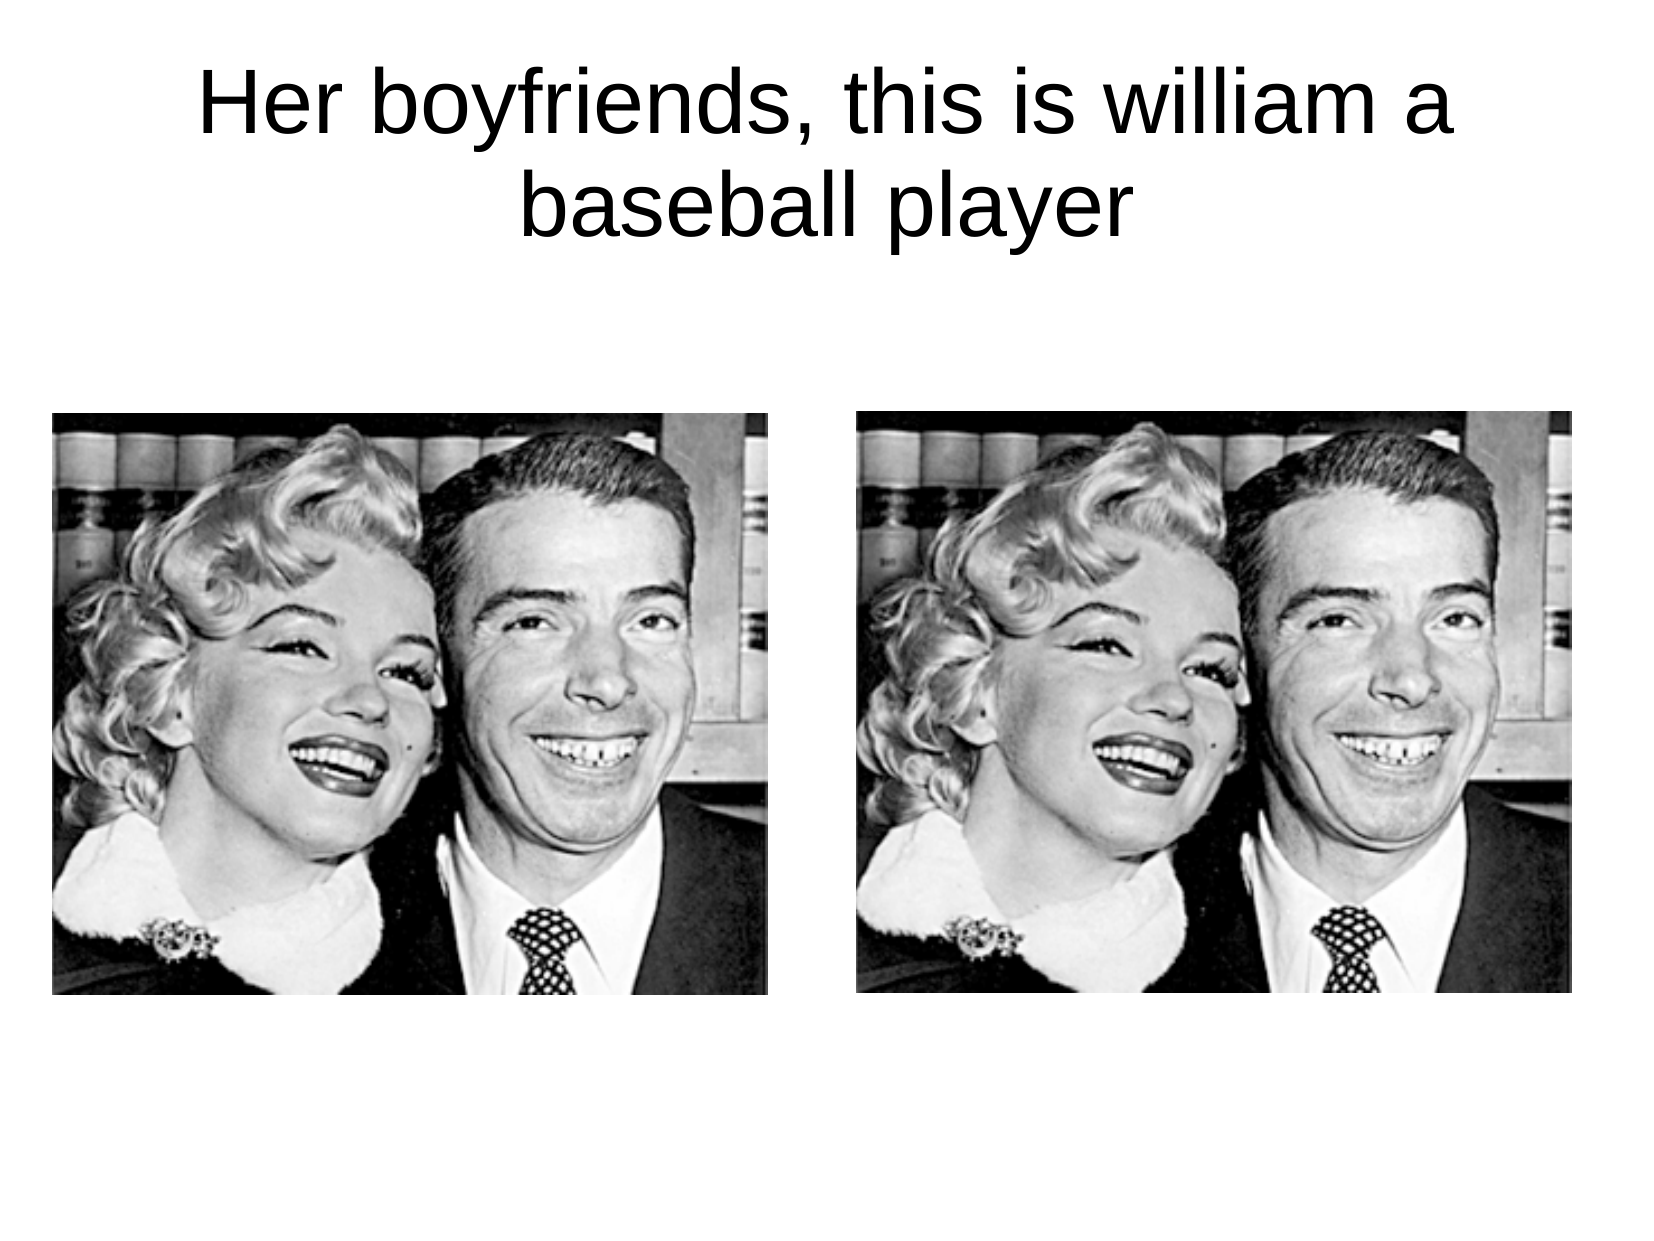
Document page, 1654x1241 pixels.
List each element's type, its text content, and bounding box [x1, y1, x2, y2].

picture [856, 411, 1572, 993]
picture [52, 413, 768, 995]
title Her boyfriends, this is william a baseball player [82, 50, 1571, 256]
